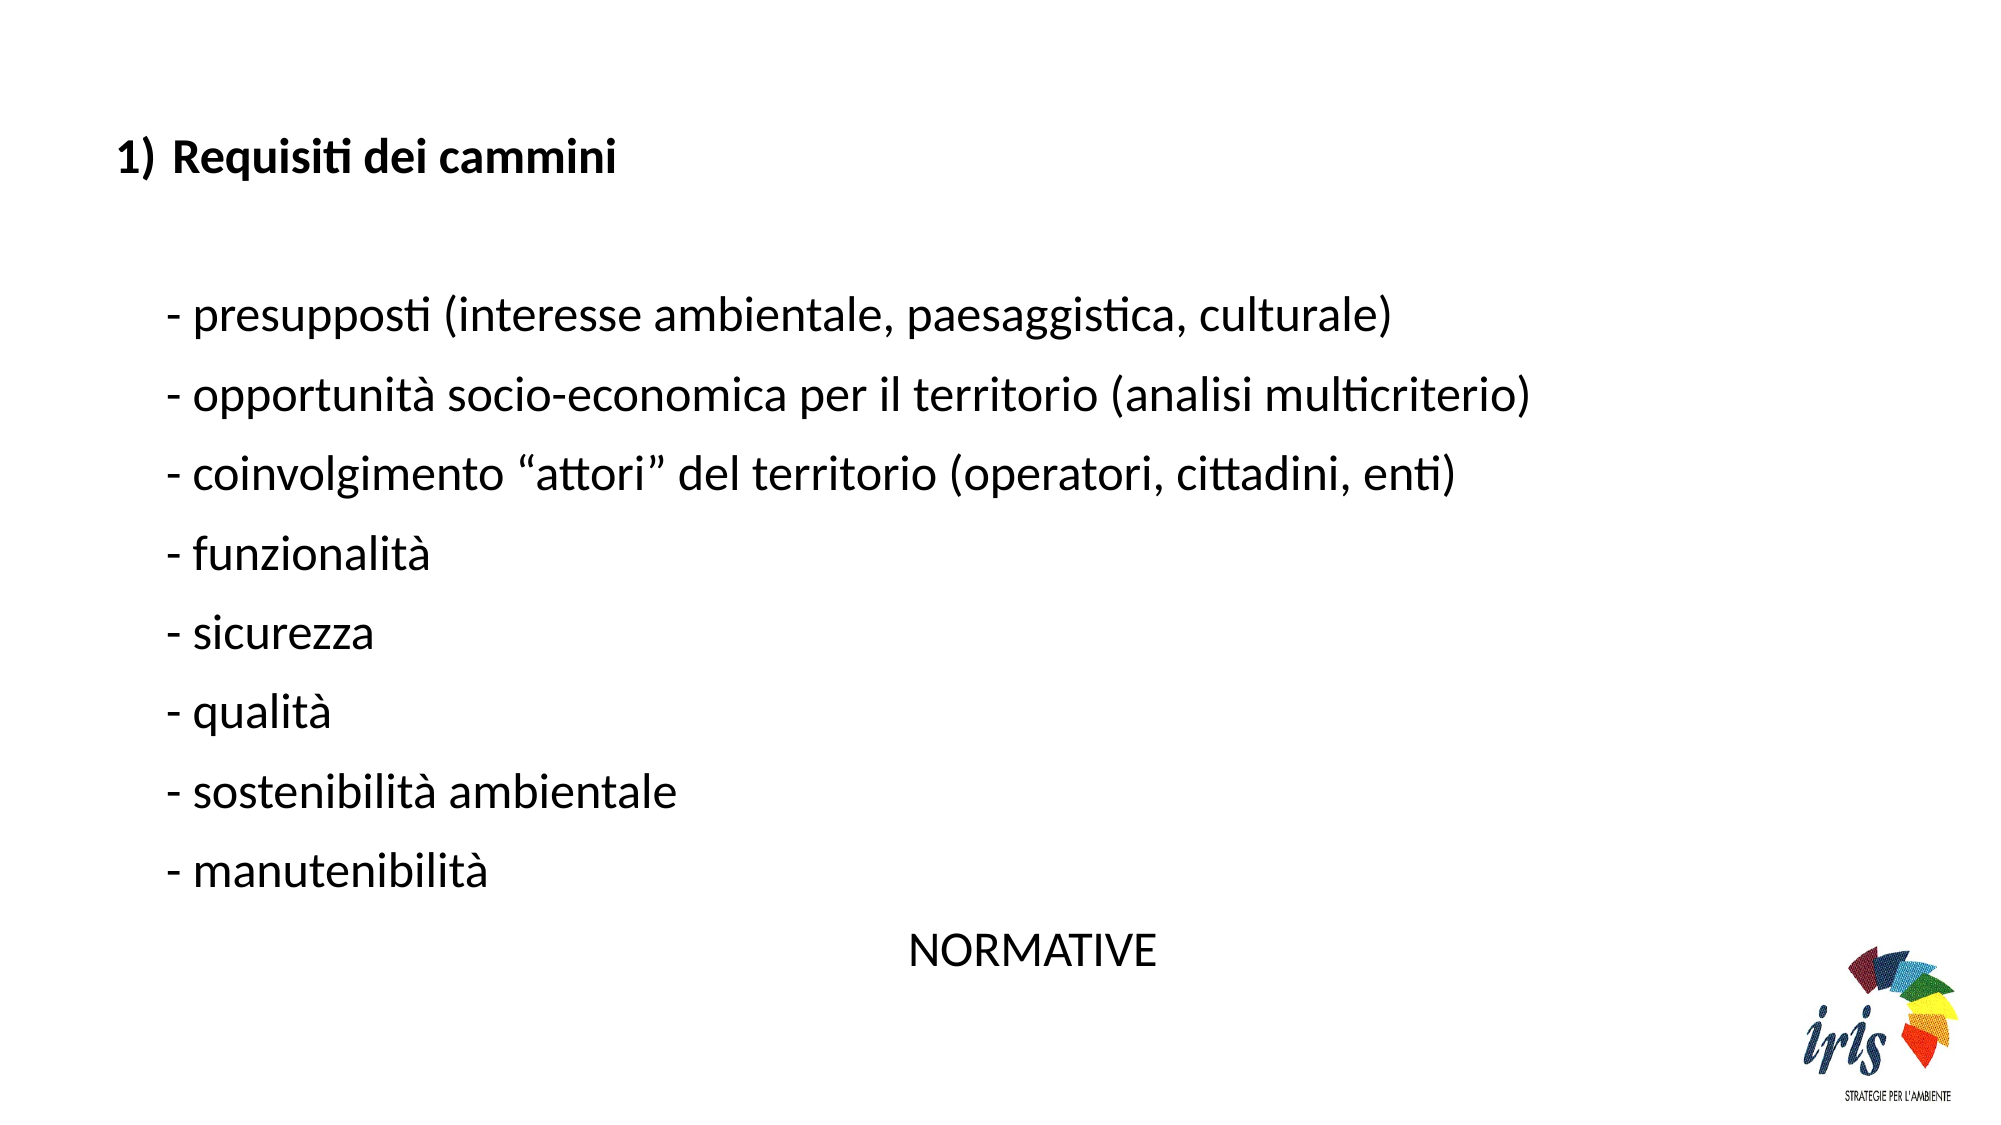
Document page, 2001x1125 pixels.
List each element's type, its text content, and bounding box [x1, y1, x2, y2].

picture [1801, 944, 1961, 1103]
list Requisiti dei cammini - presupposti (interesse ambientale, paesaggistica, culturale) - opportunità socio-economica per il territorio (analisi multicriterio) - coinvolgimento “attori” del territorio (operatori, cittadini, enti) - funzionalità - sicurezza - qualità - sostenibilità ambientale - manutenibilità NORMATIVE [99, 129, 1900, 987]
